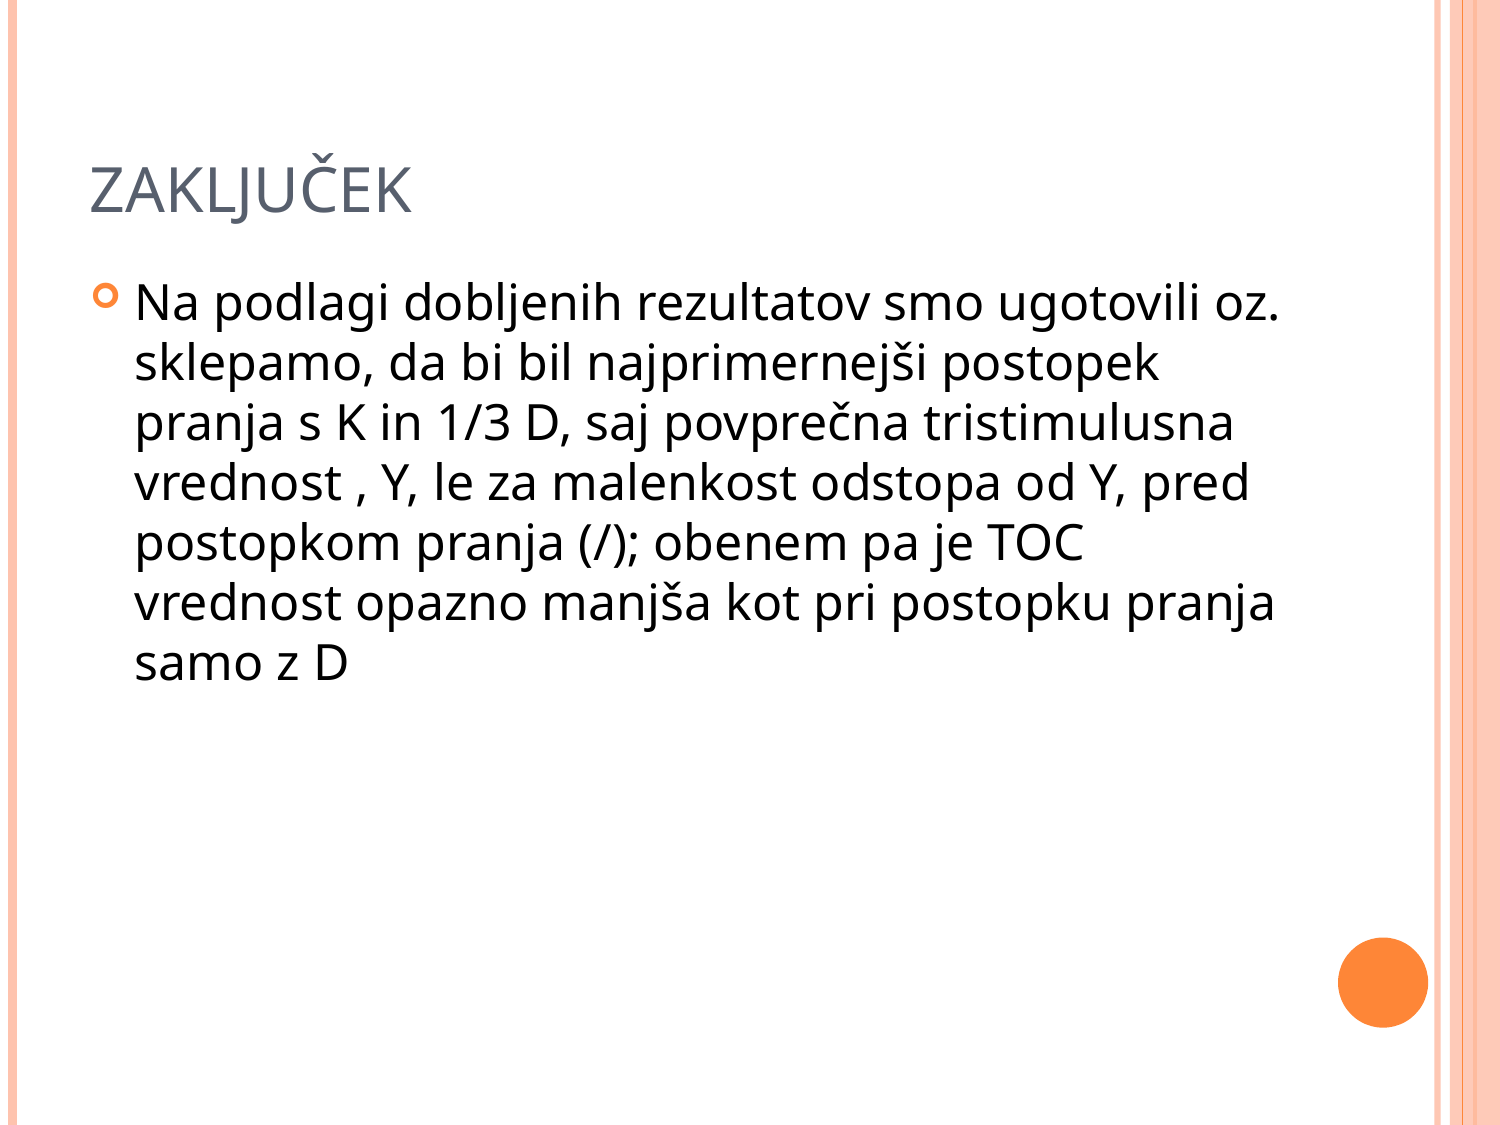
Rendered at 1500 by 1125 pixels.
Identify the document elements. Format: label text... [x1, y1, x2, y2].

list Na podlagi dobljenih rezultatov smo ugotovili oz. sklepamo, da bi bil najprimernejši postopek pranja s K in 1/3 D, saj povprečna tristimulusna vrednost , Y, le za malenkost odstopa od Y, pred postopkom pranja (/); obenem pa je TOC vrednost opazno manjša kot pri postopku pranja samo z D [74, 262, 1300, 1063]
title ZAKLJUČEK [74, 44, 1300, 233]
